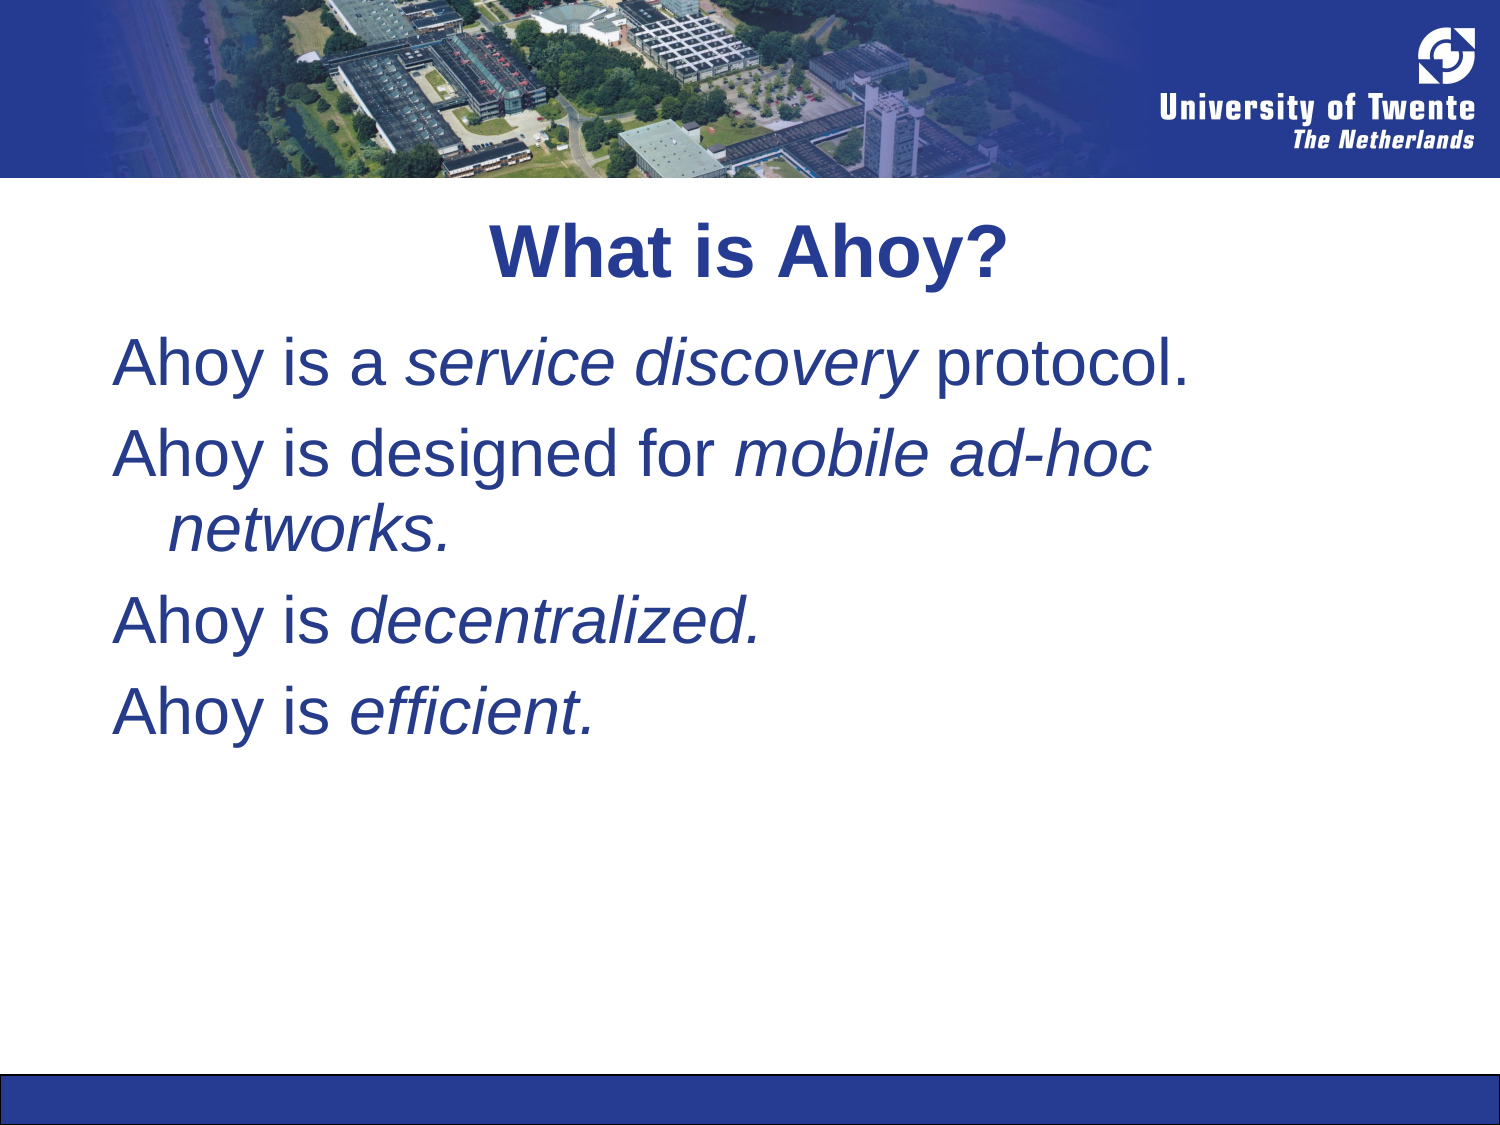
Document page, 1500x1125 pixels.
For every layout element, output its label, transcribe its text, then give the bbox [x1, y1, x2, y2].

title What is Ahoy? [112, 194, 1388, 308]
list Ahoy is a service discovery protocol. Ahoy is designed for mobile ad-hoc networks. Ahoy is decentralized. Ahoy is efficient. [112, 324, 1388, 1001]
picture [0, 0, 1500, 178]
